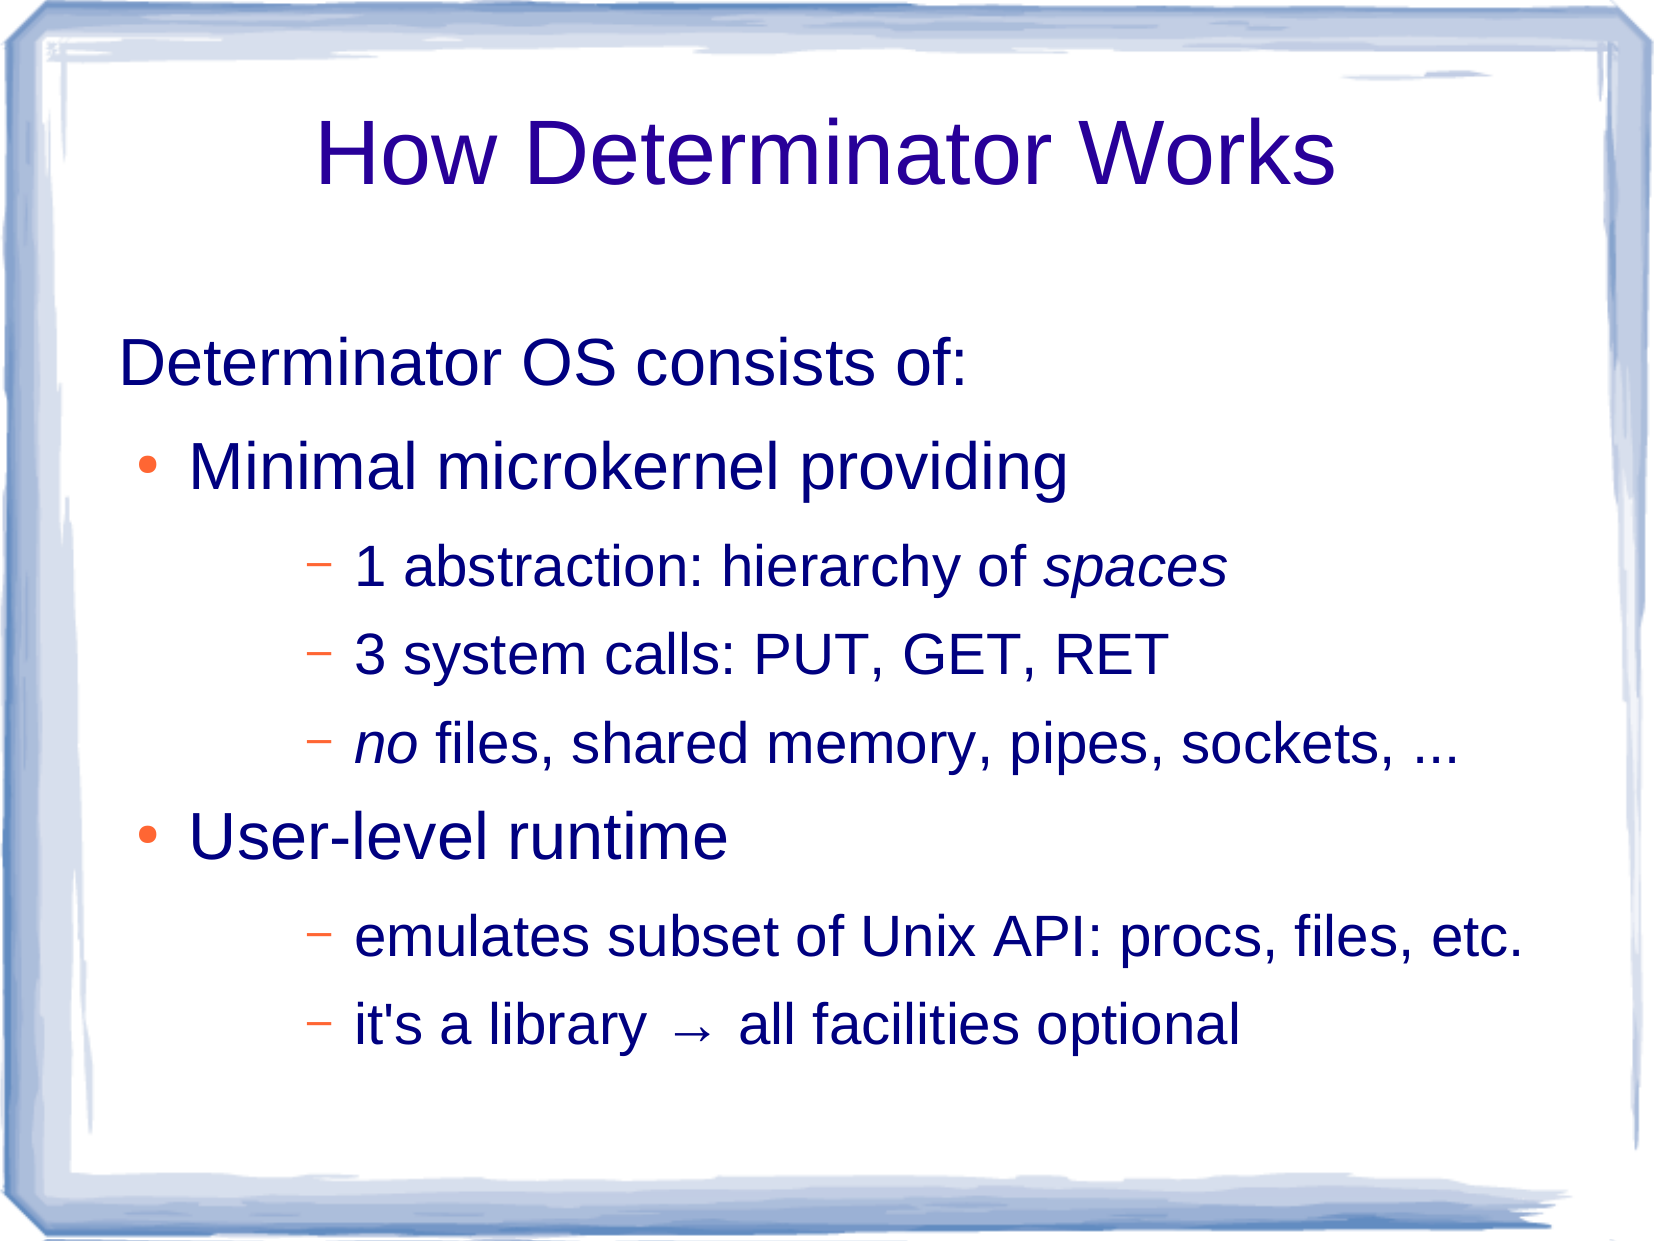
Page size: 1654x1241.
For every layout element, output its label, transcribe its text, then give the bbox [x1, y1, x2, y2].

list Determinator OS consists of: Minimal microkernel providing 1 abstraction: hierarchy of spaces 3 system calls: PUT, GET, RET no files, shared memory, pipes, sockets, ... User-level runtime emulates subset of Unix API: procs, files, etc. it's a library → all facilities optional [118, 324, 1571, 1057]
title How Determinator Works [82, 56, 1571, 250]
picture [0, 0, 1654, 1241]
